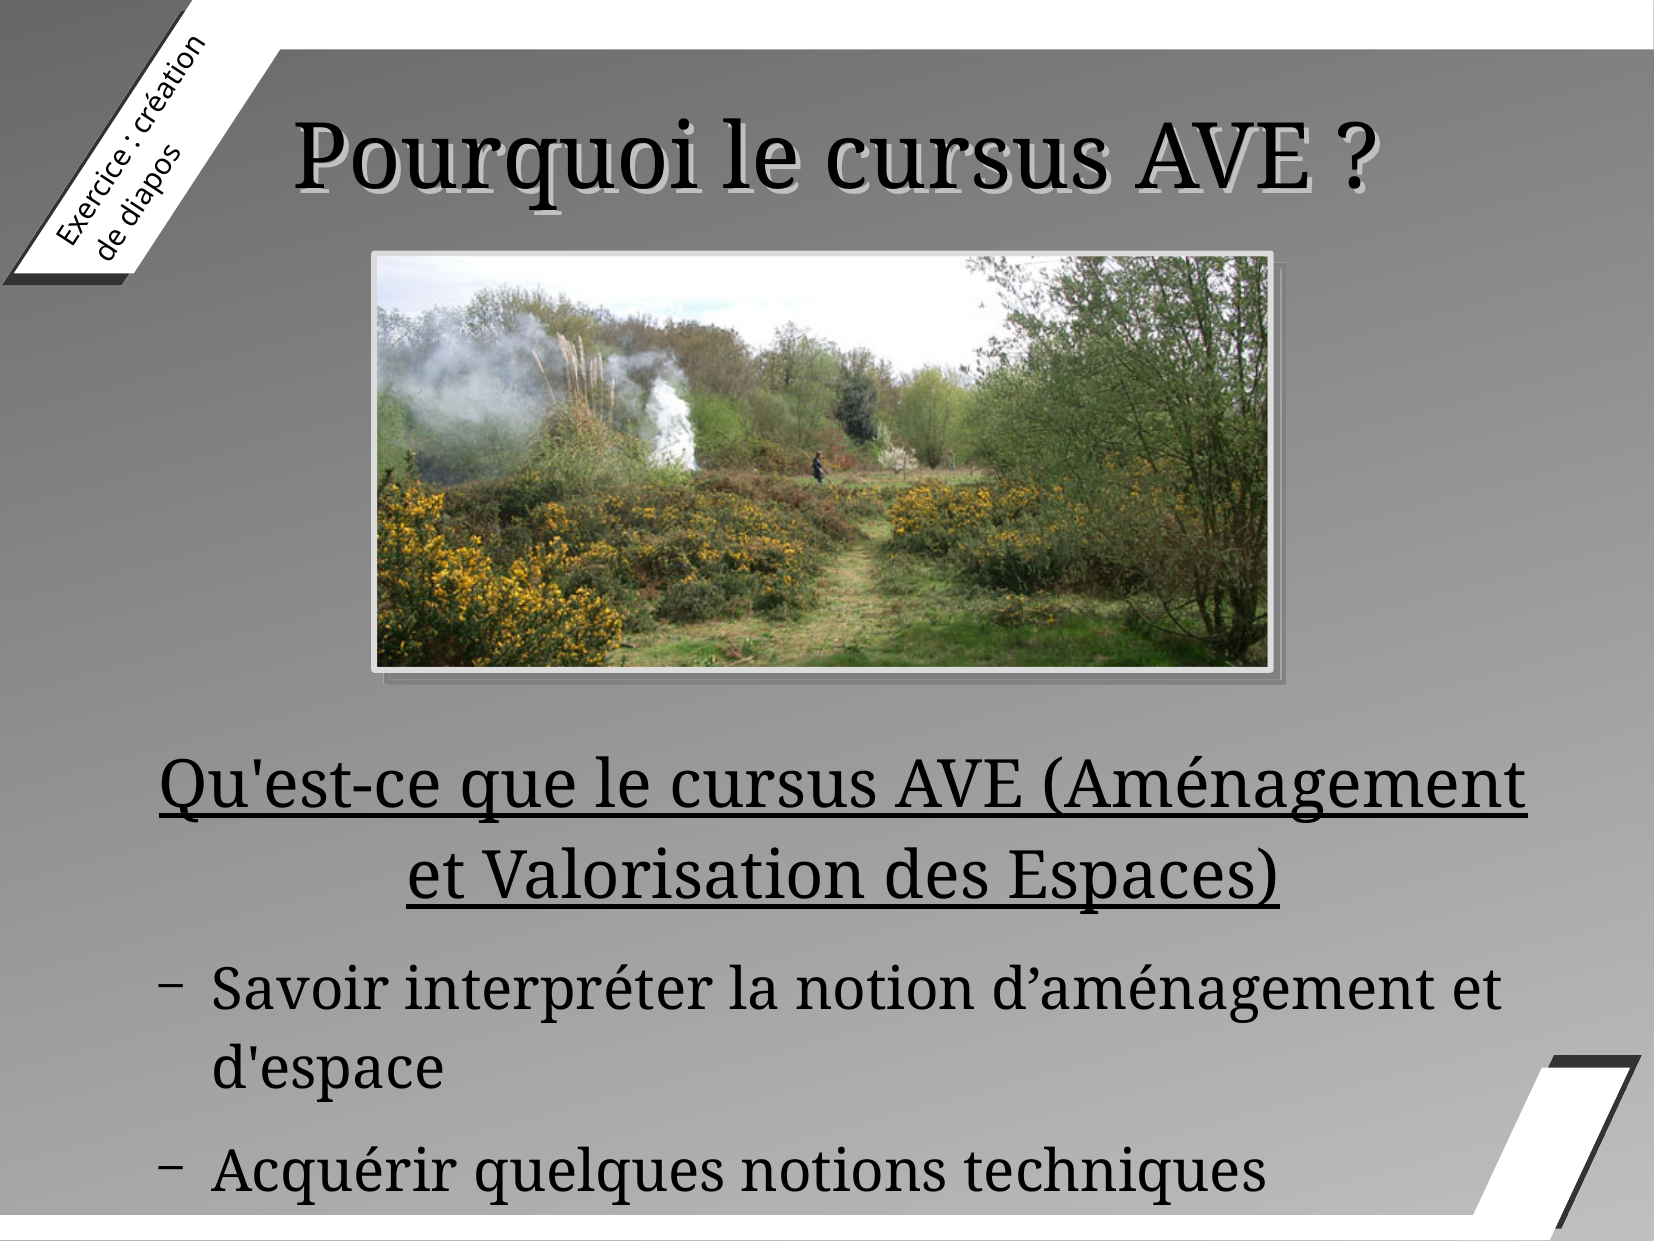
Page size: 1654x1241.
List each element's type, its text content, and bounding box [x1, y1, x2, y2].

list Qu'est-ce que le cursus AVE (Aménagement et Valorisation des Espaces) Savoir interpréter la notion d’aménagement et d'espace Acquérir quelques notions techniques [70, 736, 1546, 1080]
picture [377, 256, 1268, 667]
title Pourquoi le cursus AVE ? [282, 49, 1391, 257]
